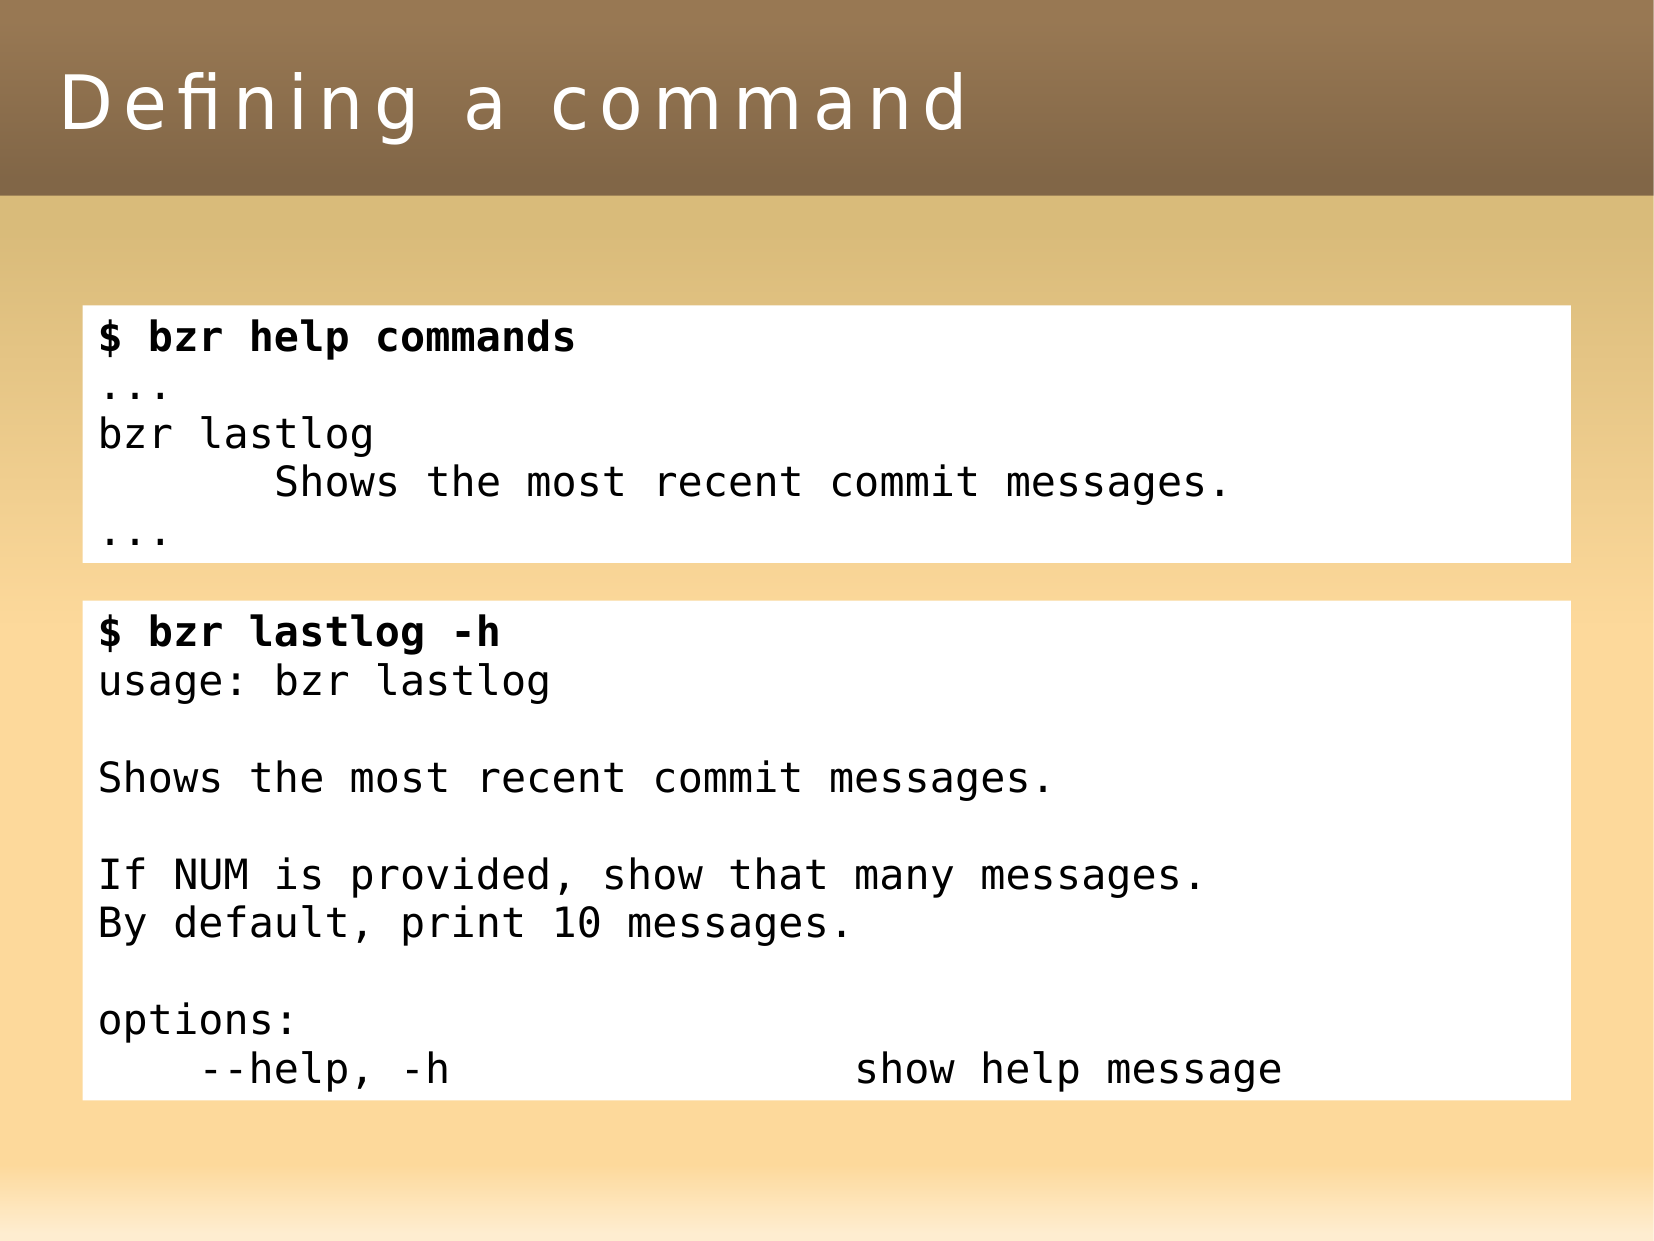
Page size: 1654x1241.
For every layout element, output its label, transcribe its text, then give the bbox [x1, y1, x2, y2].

picture [0, 0, 1654, 1241]
text_box $ bzr help commands ... bzr lastlog Shows the most recent commit messages. ... [82, 305, 1571, 563]
title Defining a command [59, 29, 1595, 178]
text_box $ bzr lastlog -h usage: bzr lastlog Shows the most recent commit messages. If NUM is provided, show that many messages. By default, print 10 messages. options: --help, -h show help message [82, 600, 1571, 1101]
